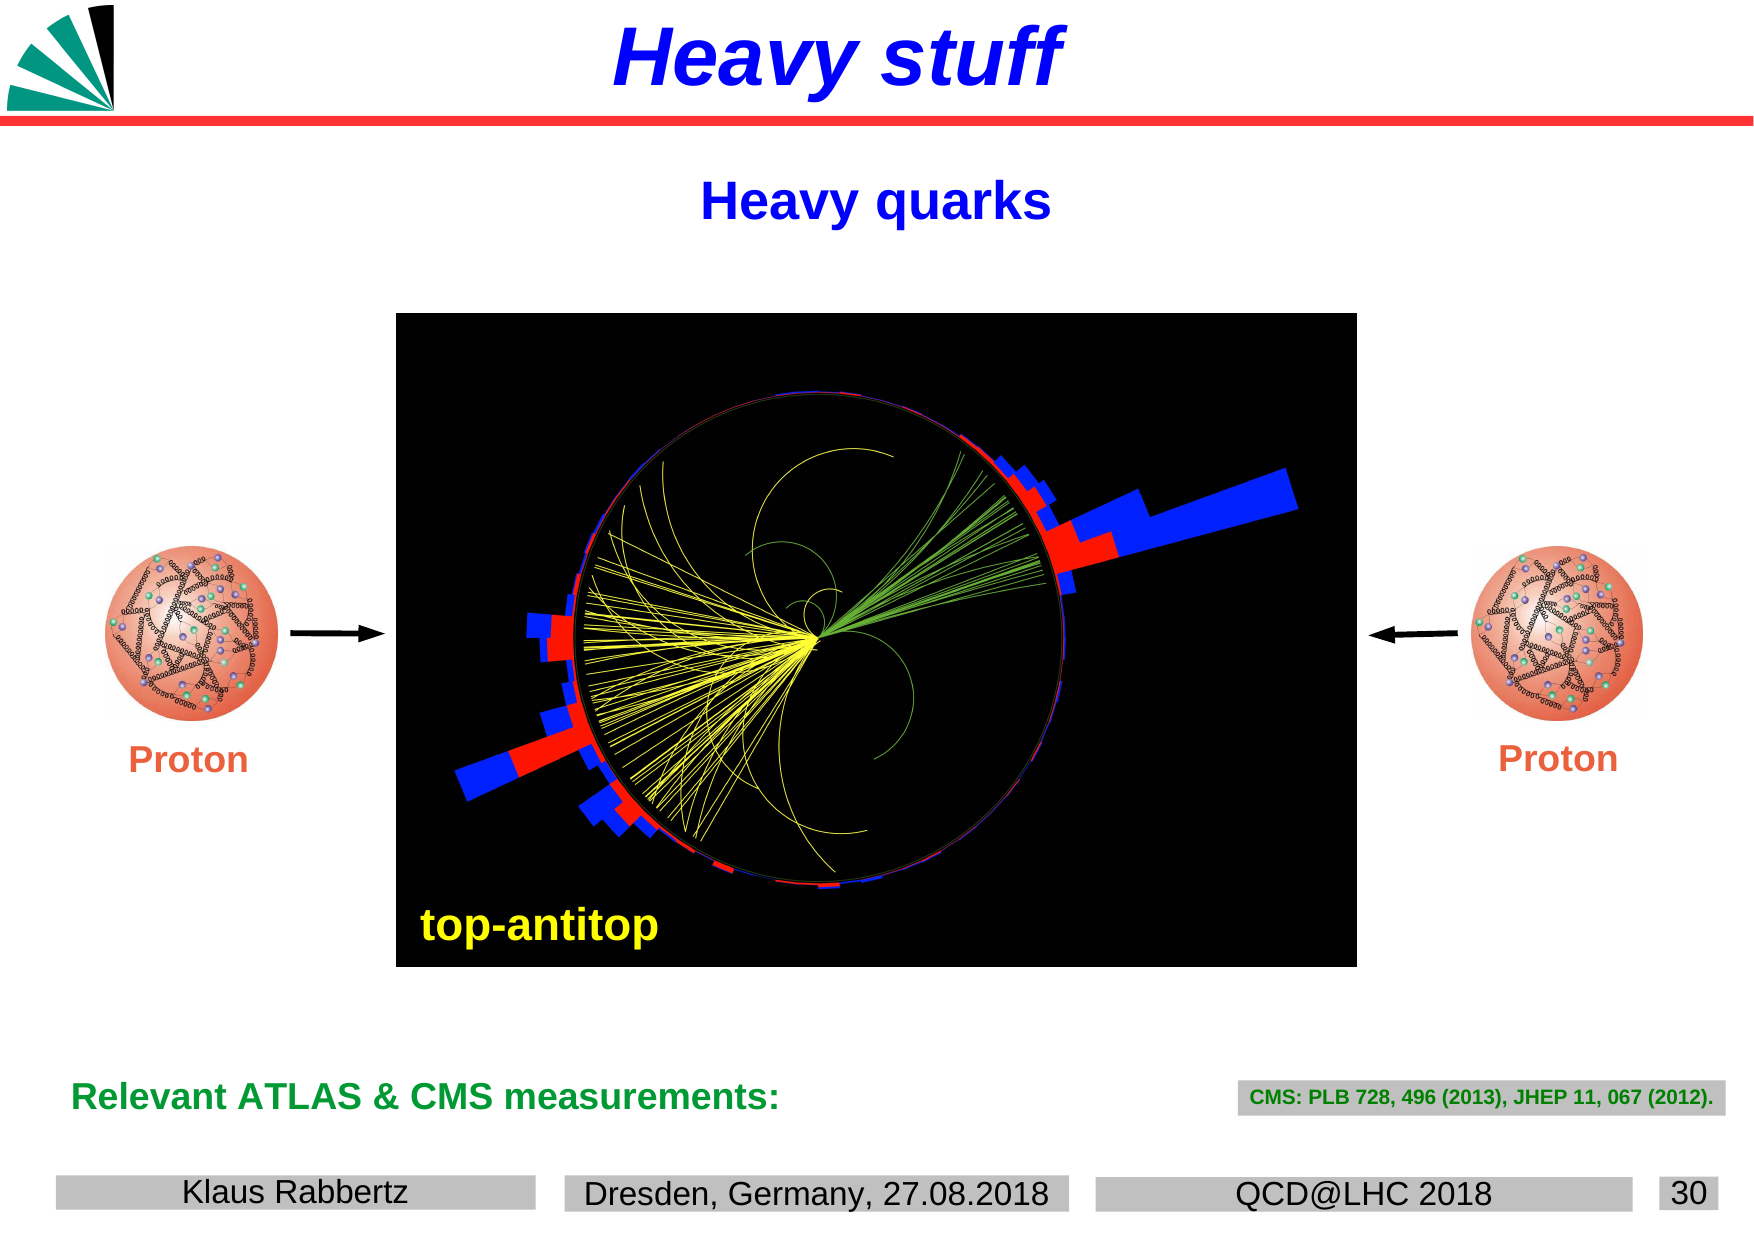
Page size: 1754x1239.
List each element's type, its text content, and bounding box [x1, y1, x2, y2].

text_box top-antitop [408, 892, 672, 957]
text_box Proton [1486, 731, 1632, 787]
picture [396, 313, 1357, 967]
picture [105, 546, 278, 721]
picture [1471, 546, 1643, 721]
picture [7, 5, 114, 112]
text_box Relevant ATLAS & CMS measurements: [59, 1069, 789, 1124]
text_box Heavy quarks [688, 164, 1066, 238]
text_box Proton [116, 732, 263, 787]
text_box CMS: PLB 728, 496 (2013), JHEP 11, 067 (2012). [1237, 1080, 1726, 1116]
title Heavy stuff [129, 0, 1545, 114]
